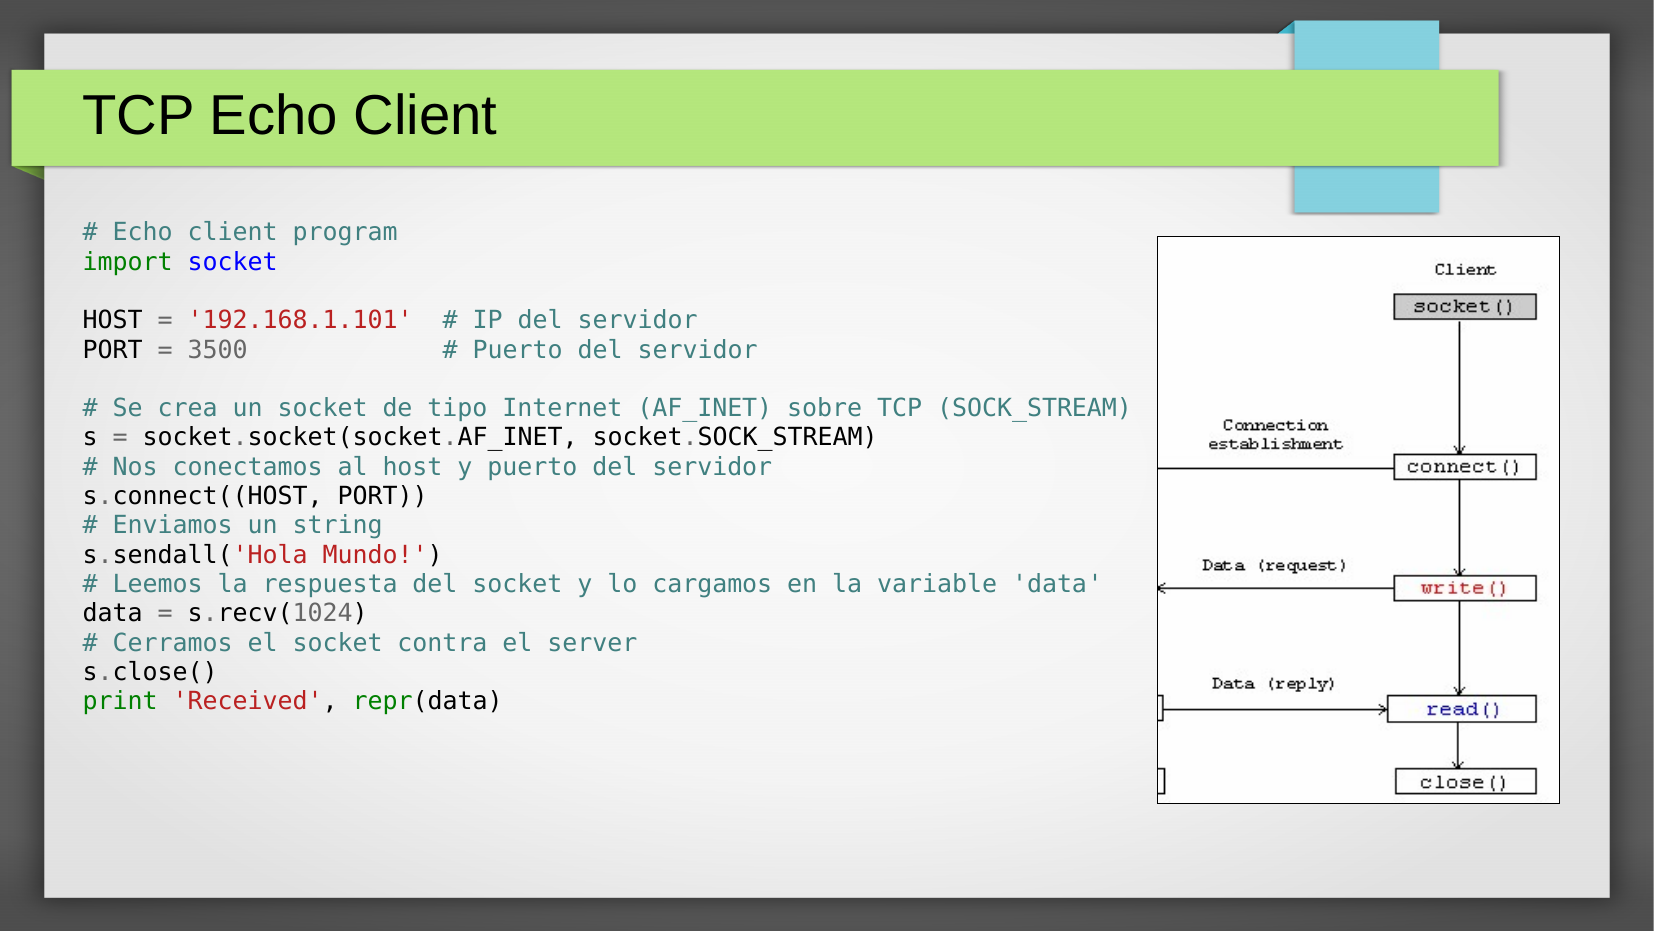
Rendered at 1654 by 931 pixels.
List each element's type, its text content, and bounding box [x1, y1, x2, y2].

list # Echo client program import socket HOST = '192.168.1.101' # IP del servidor PORT = 3500 # Puerto del servidor # Se crea un socket de tipo Internet (AF_INET) sobre TCP (SOCK_STREAM) s = socket.socket(socket.AF_INET, socket.SOCK_STREAM) # Nos conectamos al host y puerto del servidor s.connect((HOST, PORT)) # Enviamos un string s.sendall('Hola Mundo!') # Leemos la respuesta del socket y lo cargamos en la variable 'data' data = s.recv(1024) # Cerramos el socket contra el server s.close() print 'Received', repr(data) [82, 217, 1158, 796]
title TCP Echo Client [82, 70, 1264, 160]
picture [0, 0, 1654, 931]
